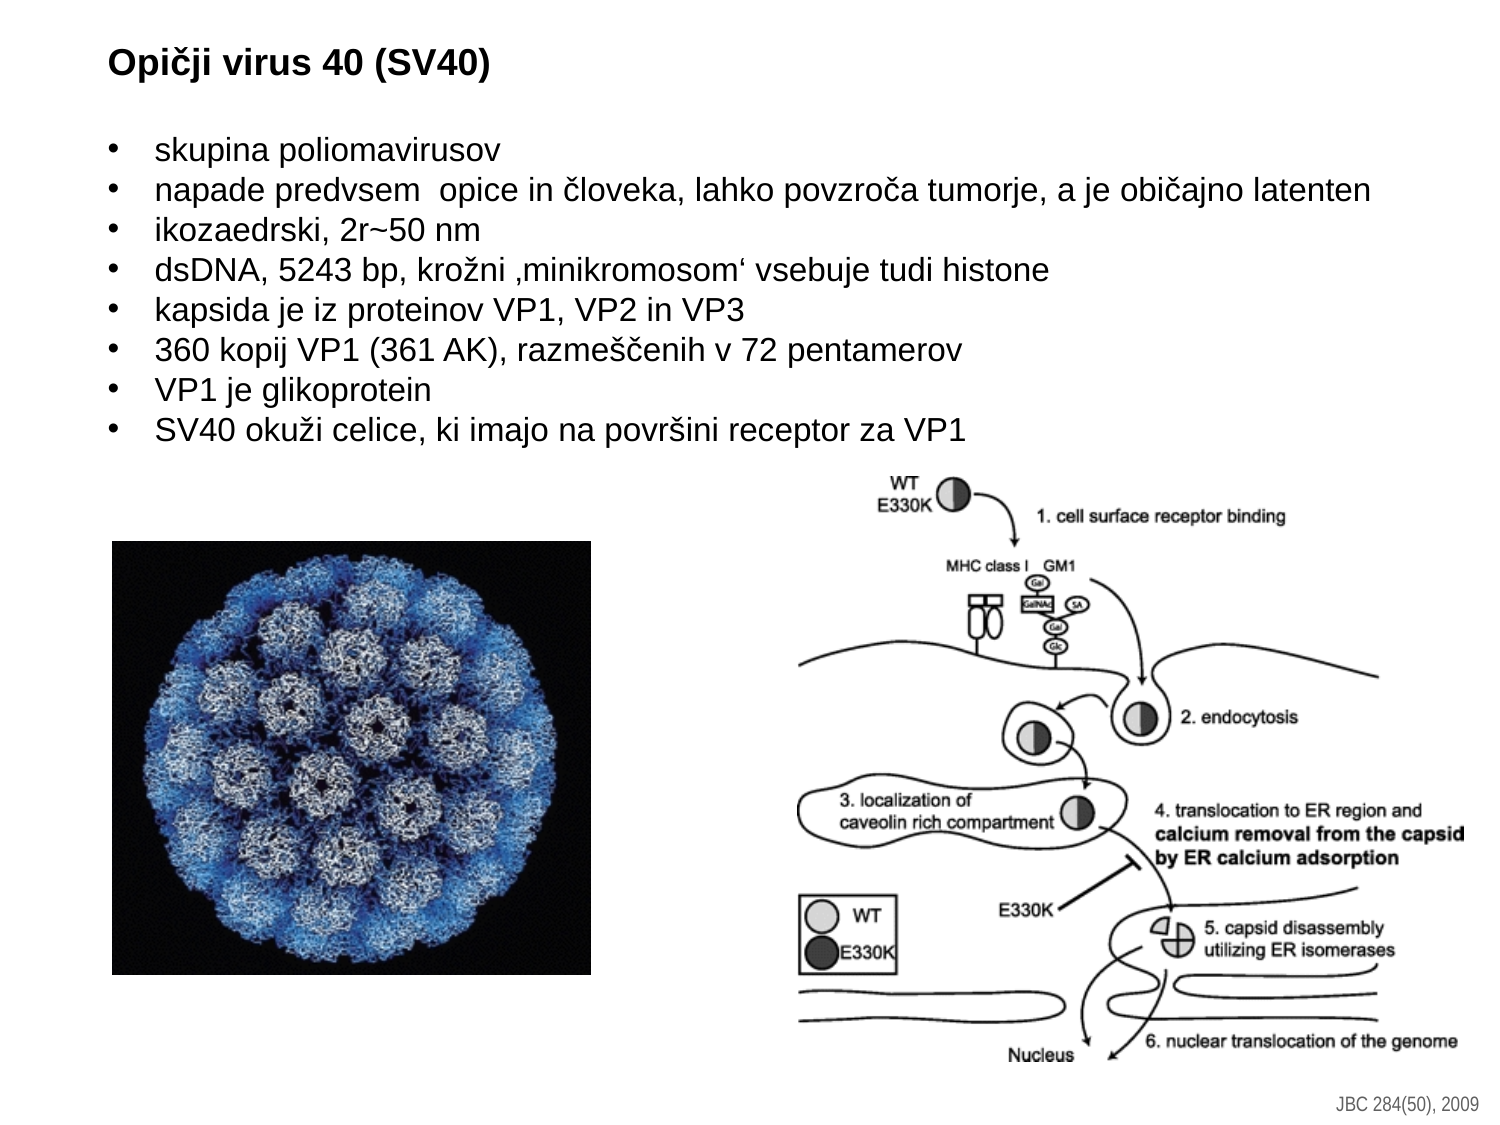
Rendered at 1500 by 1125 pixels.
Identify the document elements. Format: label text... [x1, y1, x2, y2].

picture [112, 541, 591, 975]
text_box JBC 284(50), 2009 [1321, 1083, 1500, 1124]
text_box Opičji virus 40 (SV40) skupina poliomavirusov napade predvsem opice in človeka, lahko povzroča tumorje, a je običajno latenten ikozaedrski, 2r~50 nm dsDNA, 5243 bp, krožni ‚minikromosom‘ vsebuje tudi histone kapsida je iz proteinov VP1, VP2 in VP3 360 kopij VP1 (361 AK), razmeščenih v 72 pentamerov VP1 je glikoprotein SV40 okuži celice, ki imajo na površini receptor za VP1 [92, 30, 1389, 496]
picture [797, 476, 1464, 1062]
